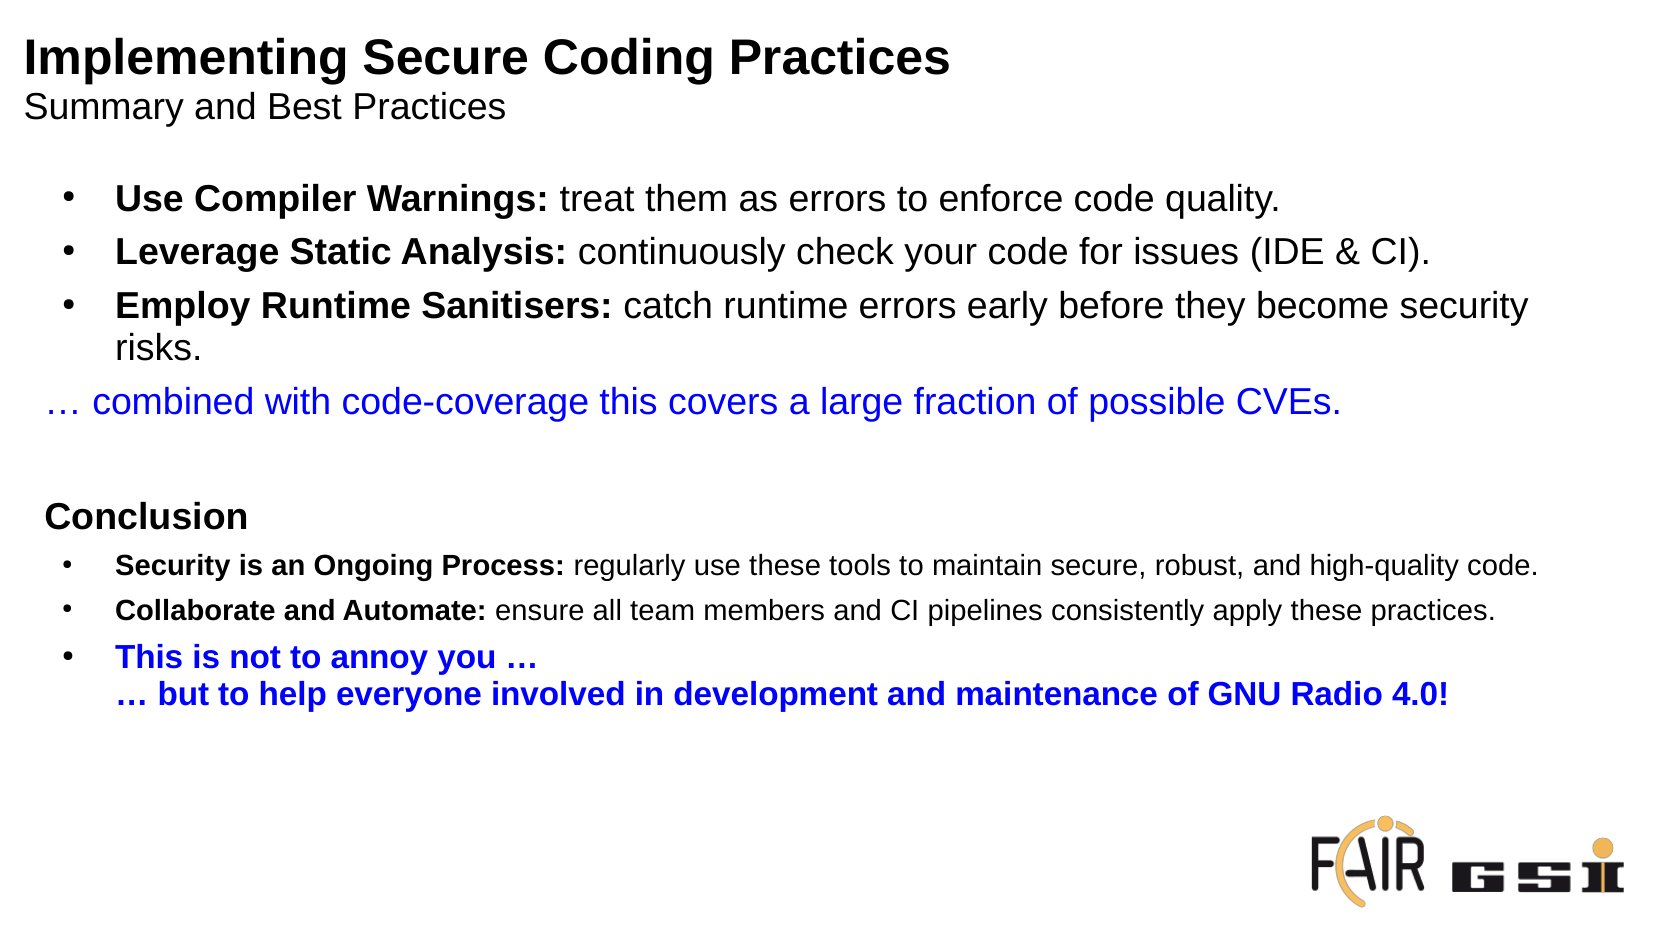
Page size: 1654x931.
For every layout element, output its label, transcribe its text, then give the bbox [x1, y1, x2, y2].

list Use Compiler Warnings: treat them as errors to enforce code quality. Leverage Static Analysis: continuously check your code for issues (IDE & CI). Employ Runtime Sanitisers: catch runtime errors early before they become security risks. … combined with code-coverage this covers a large fraction of possible CVEs. Conclusion Security is an Ongoing Process: regularly use these tools to maintain secure, robust, and high-quality code. Collaborate and Automate: ensure all team members and CI pipelines consistently apply these practices. This is not to annoy you … … but to help everyone involved in development and maintenance of GNU Radio 4.0! [44, 177, 1610, 827]
picture [1451, 836, 1626, 895]
title Implementing Secure Coding Practices Summary and Best Practices [23, 29, 1638, 128]
picture [1311, 827, 1426, 910]
